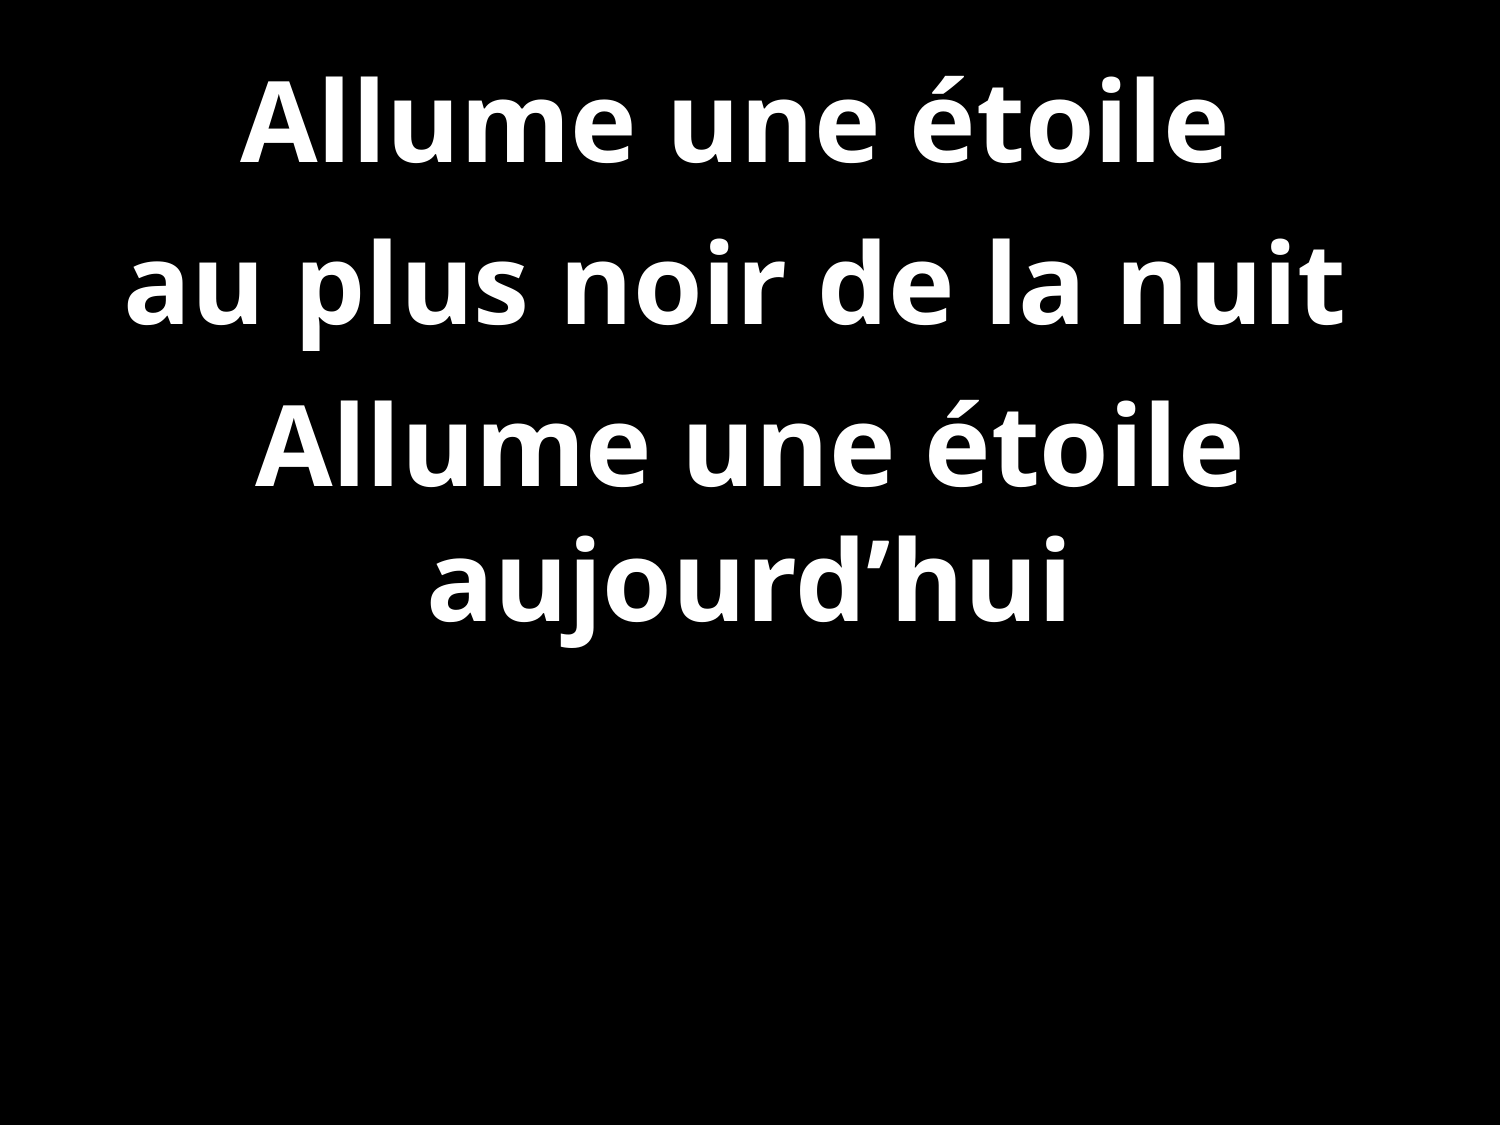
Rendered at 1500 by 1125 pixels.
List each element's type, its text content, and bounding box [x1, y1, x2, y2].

subtitle Allume une étoile au plus noir de la nuit Allume une étoile aujourd’hui [41, 42, 1459, 1059]
